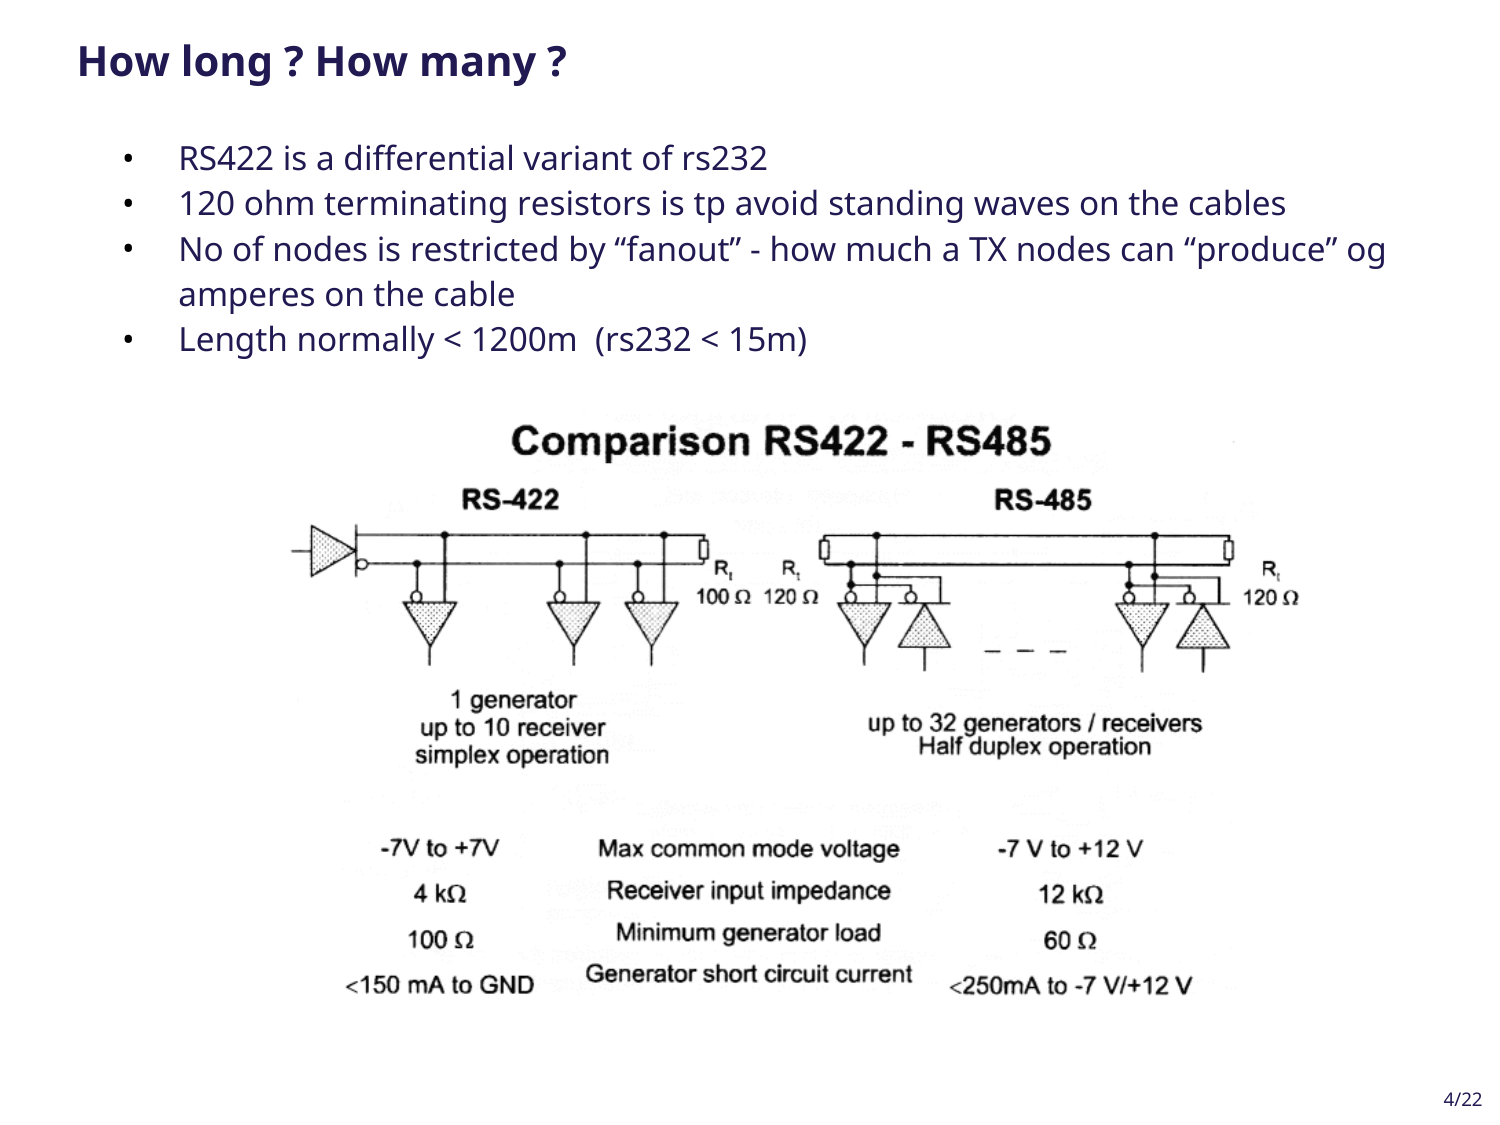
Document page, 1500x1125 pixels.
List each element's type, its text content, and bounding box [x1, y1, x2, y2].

picture [285, 411, 1306, 1009]
title How long ? How many ? [61, 28, 1441, 92]
list RS422 is a differential variant of rs232 120 ohm terminating resistors is tp avoid standing waves on the cables No of nodes is restricted by “fanout” - how much a TX nodes can “produce” og amperes on the cable Length normally < 1200m (rs232 < 15m) [60, 135, 1482, 1081]
